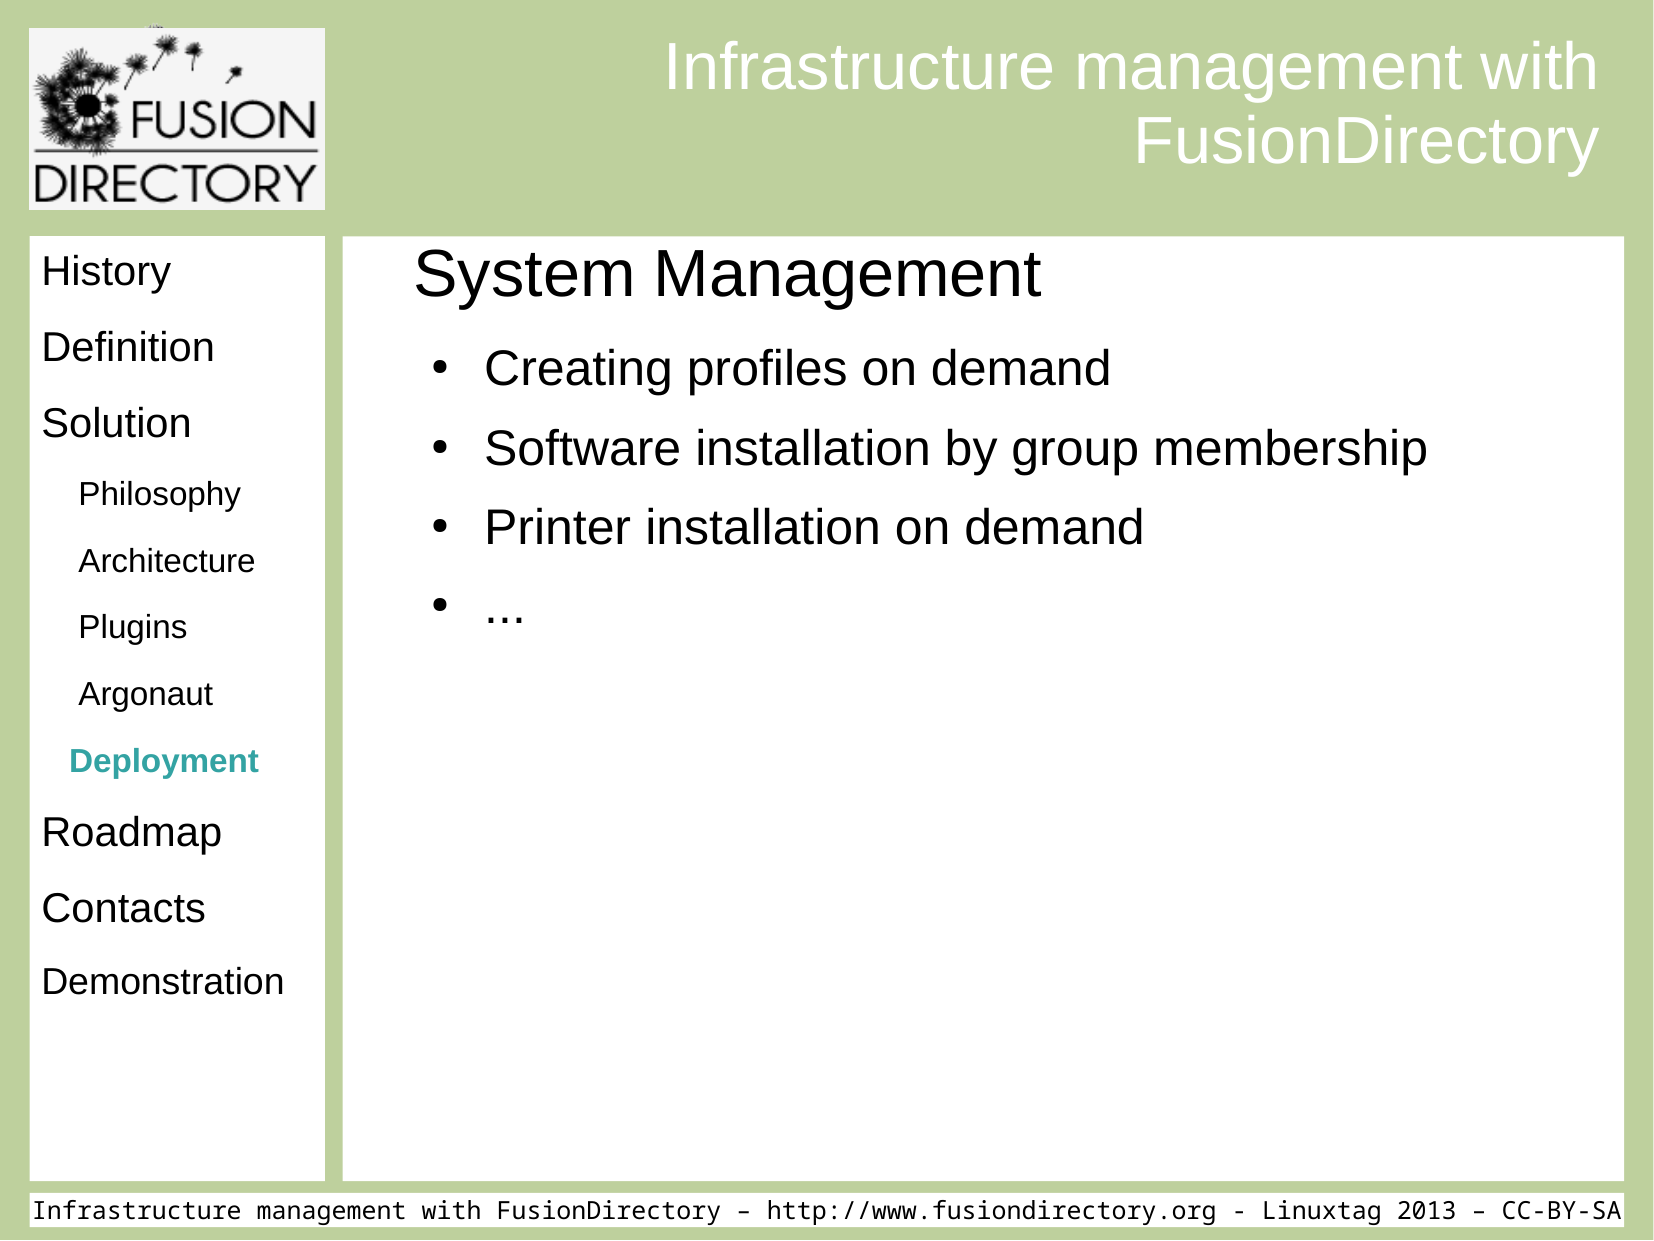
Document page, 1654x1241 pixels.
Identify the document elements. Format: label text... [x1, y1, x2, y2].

list History Definition Solution Philosophy Architecture Plugins Argonaut Deployment Roadmap Contacts Demonstration [29, 236, 325, 1182]
title Infrastructure management with FusionDirectory [277, 0, 1601, 208]
list System Management Creating profiles on demand Software installation by group membership Printer installation on demand ... [342, 236, 1625, 1182]
picture [29, 17, 325, 210]
